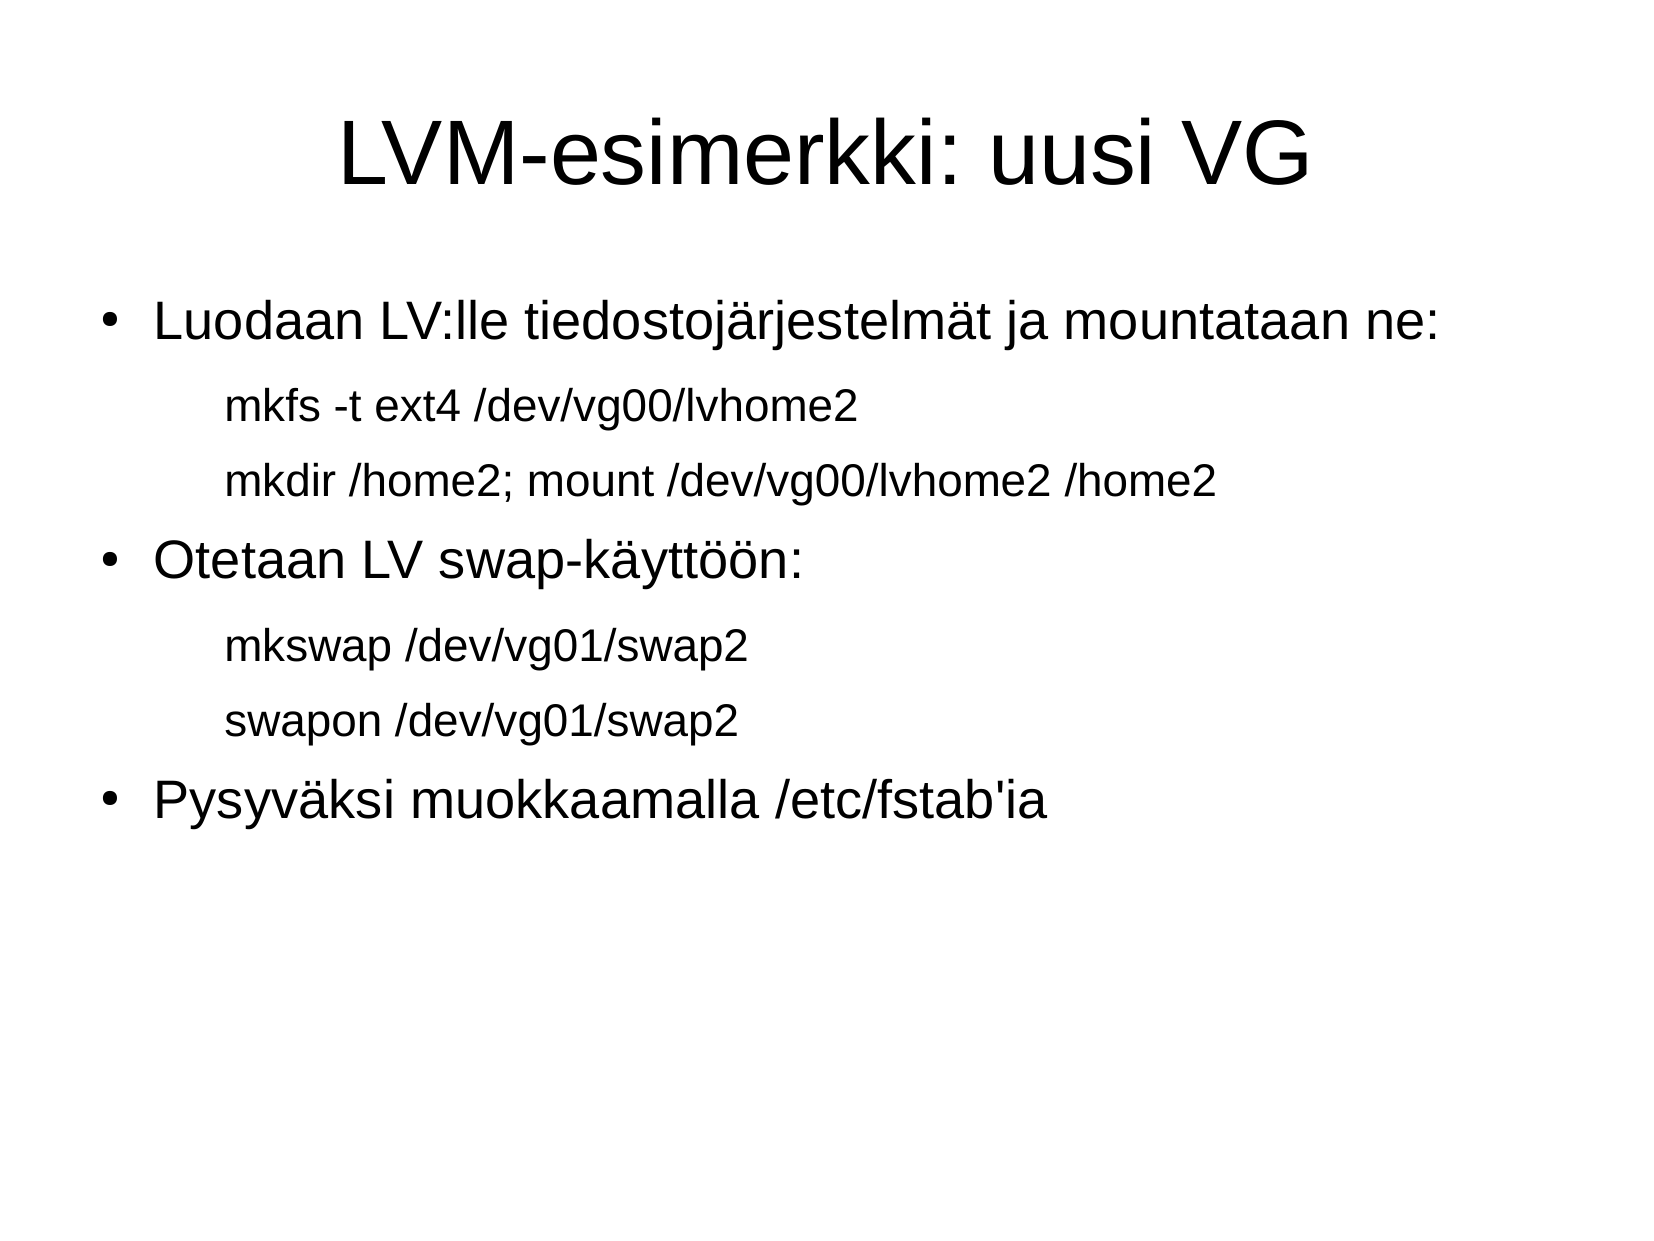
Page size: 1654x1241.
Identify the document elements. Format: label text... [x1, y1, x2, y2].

list Luodaan LV:lle tiedostojärjestelmät ja mountataan ne: mkfs -t ext4 /dev/vg00/lvhome2 mkdir /home2; mount /dev/vg00/lvhome2 /home2 Otetaan LV swap-käyttöön: mkswap /dev/vg01/swap2 swapon /dev/vg01/swap2 Pysyväksi muokkaamalla /etc/fstab'ia [82, 290, 1571, 1010]
title LVM-esimerkki: uusi VG [82, 49, 1571, 257]
